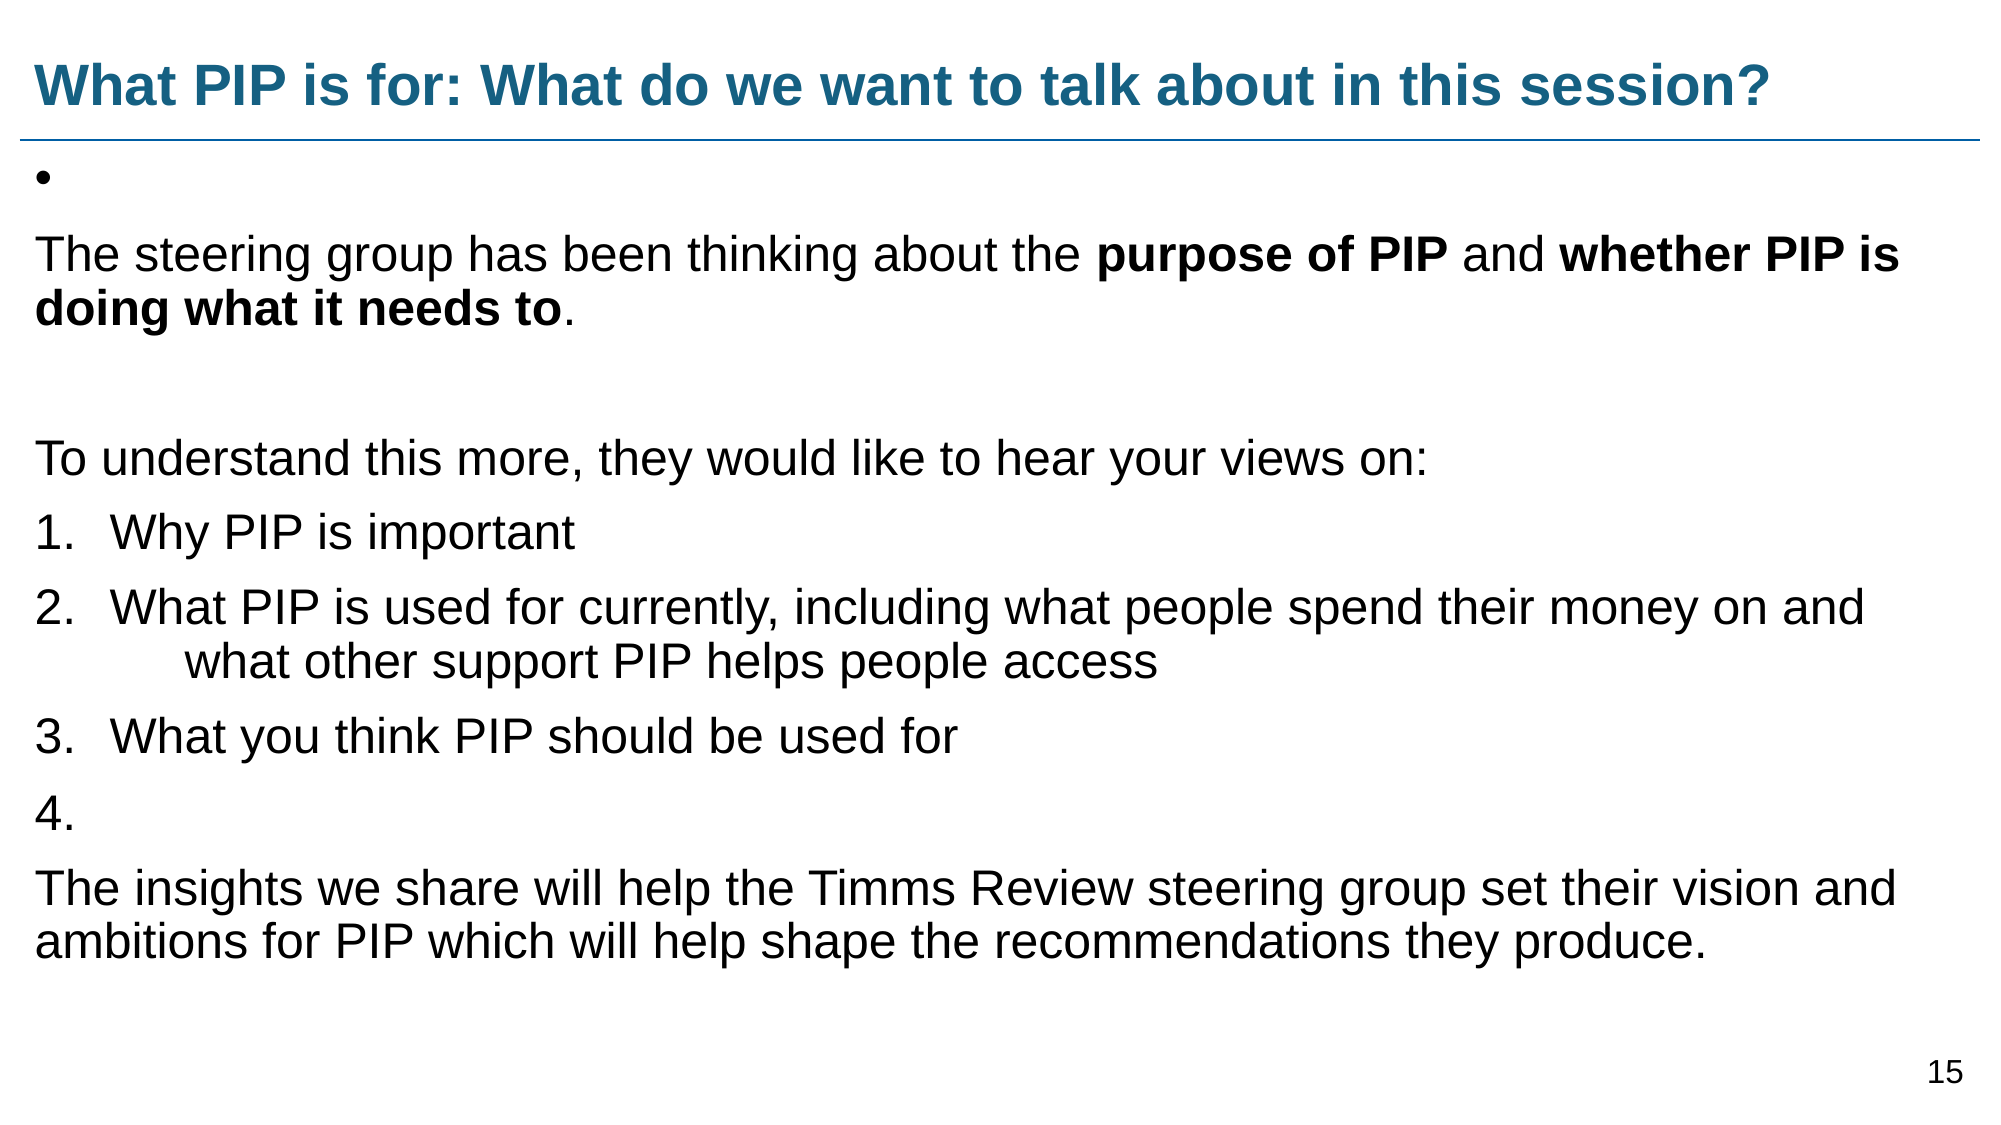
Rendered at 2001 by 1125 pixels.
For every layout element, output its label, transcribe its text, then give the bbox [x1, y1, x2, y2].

list The steering group has been thinking about the purpose of PIP and whether PIP is doing what it needs to. To understand this more, they would like to hear your views on: Why PIP is important What PIP is used for currently, including what people spend their money on and what other support PIP helps people access What you think PIP should be used for The insights we share will help the Timms Review steering group set their vision and ambitions for PIP which will help shape the recommendations they produce. [19, 140, 1981, 1043]
text_box [1911, 1042, 1983, 1103]
title What PIP is for: What do we want to talk about in this session? [19, 47, 1981, 140]
